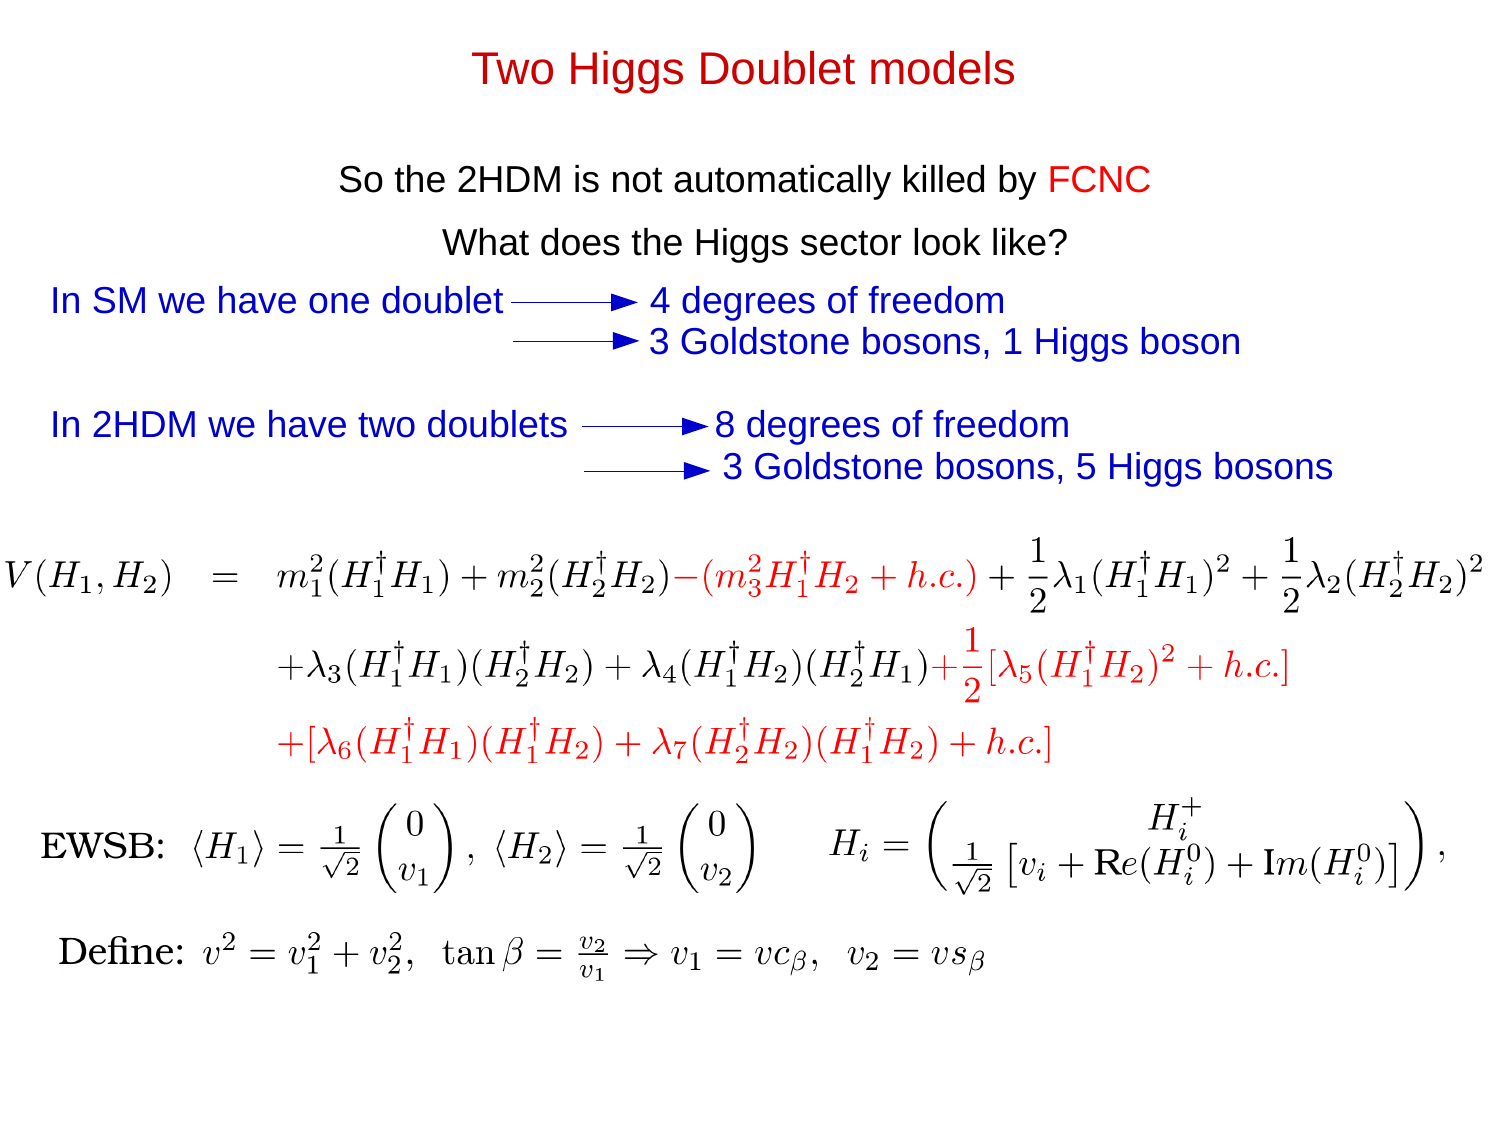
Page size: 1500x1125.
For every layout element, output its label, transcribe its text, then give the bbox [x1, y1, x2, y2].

picture [59, 932, 984, 981]
text_box In 2HDM we have two doublets 8 degrees of freedom 3 Goldstone bosons, 5 Higgs bosons [35, 395, 1489, 495]
picture [41, 803, 754, 893]
picture [829, 797, 1444, 895]
text_box Two Higgs Doublet models [23, 35, 1477, 116]
picture [5, 537, 1482, 763]
text_box In SM we have one doublet 4 degrees of freedom 3 Goldstone bosons, 1 Higgs boson [35, 271, 1489, 371]
text_box So the 2HDM is not automatically killed by FCNC What does the Higgs sector look like? [35, 129, 1465, 250]
